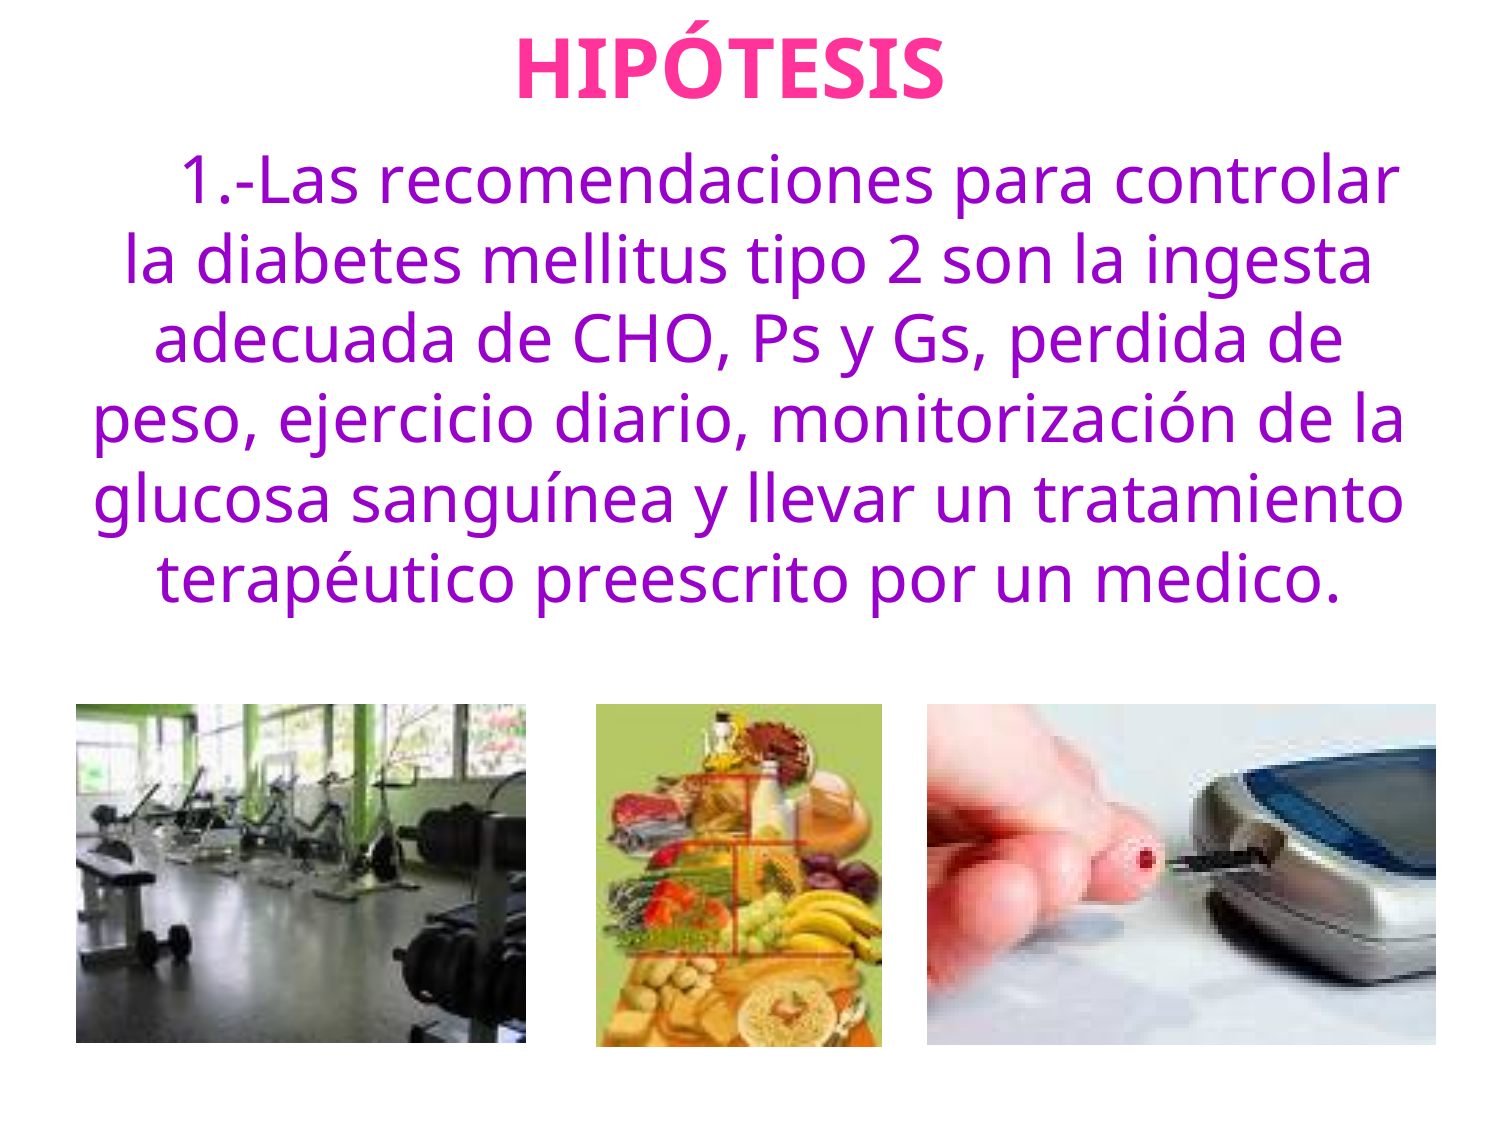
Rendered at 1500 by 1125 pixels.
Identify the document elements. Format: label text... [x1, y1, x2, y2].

picture [596, 704, 882, 1047]
picture [927, 704, 1436, 1045]
title 1.-Las recomendaciones para controlar la diabetes mellitus tipo 2 son la ingesta adecuada de CHO, Ps y Gs, perdida de peso, ejercicio diario, monitorización de la glucosa sanguínea y llevar un tratamiento terapéutico preescrito por un medico. [53, 0, 1447, 744]
picture [76, 704, 526, 1043]
text_box HIPÓTESIS [497, 7, 962, 123]
